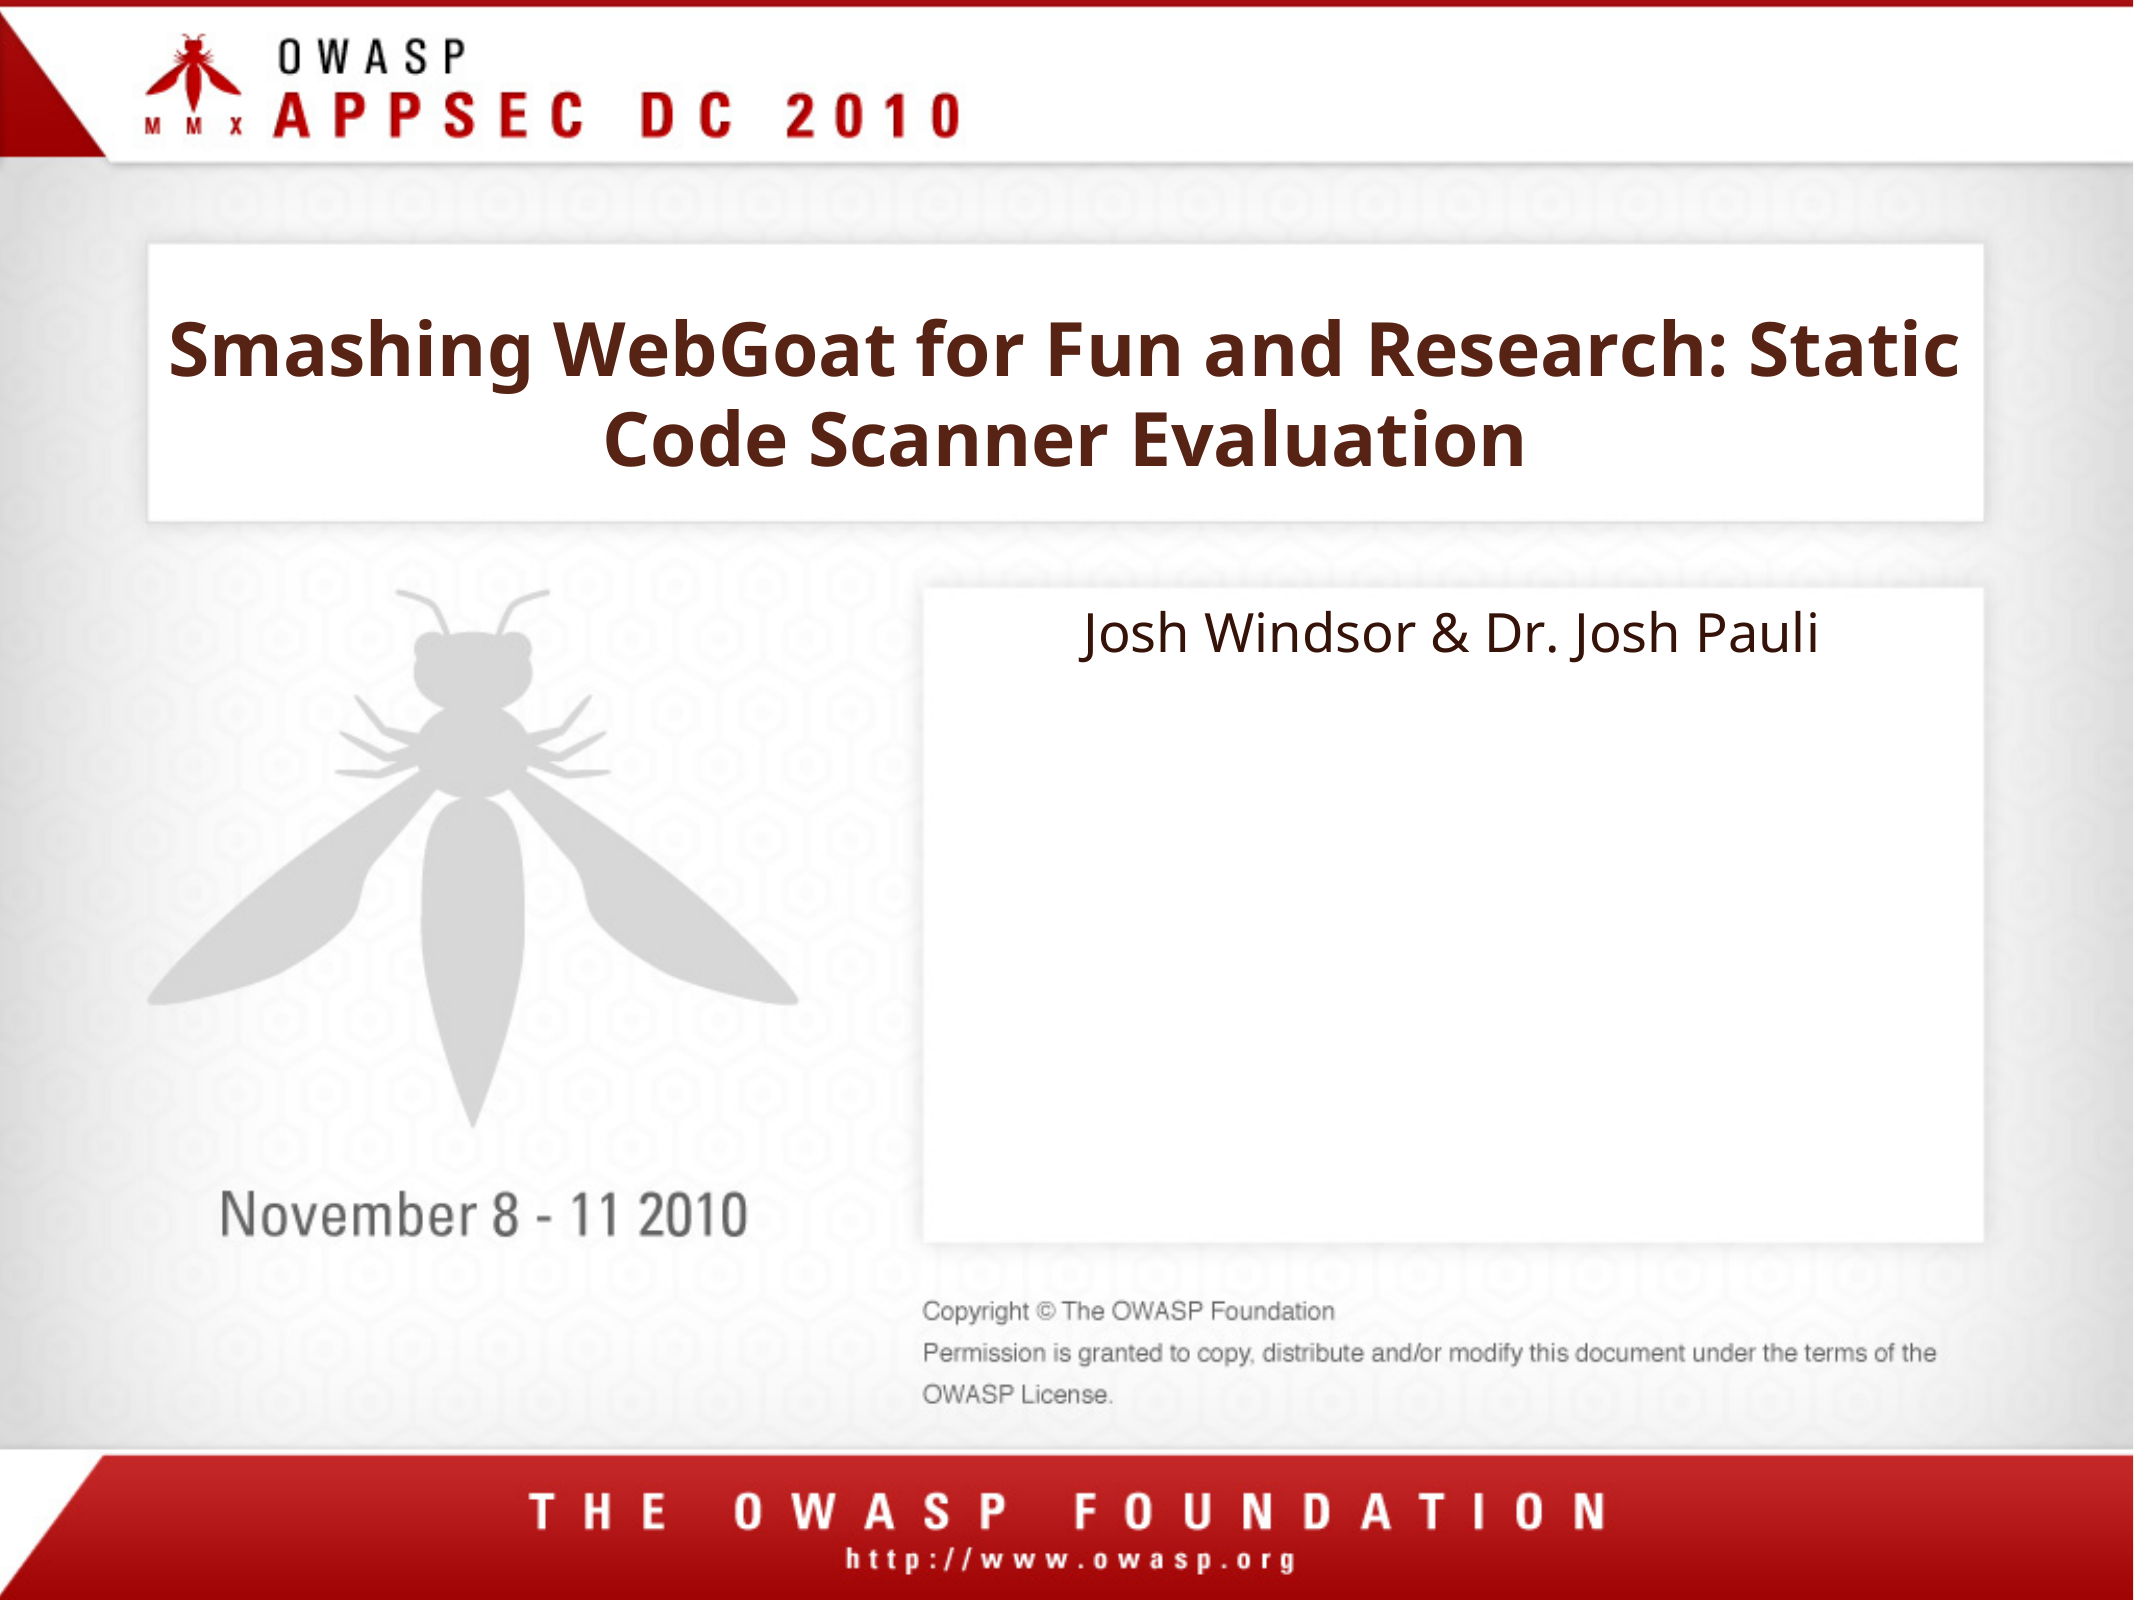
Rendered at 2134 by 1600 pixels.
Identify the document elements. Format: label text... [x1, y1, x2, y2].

title Smashing WebGoat for Fun and Research: Static Code Scanner Evaluation [147, 244, 1984, 539]
list Josh Windsor & Dr. Josh Pauli [918, 589, 1986, 1263]
picture [0, 0, 2134, 1600]
